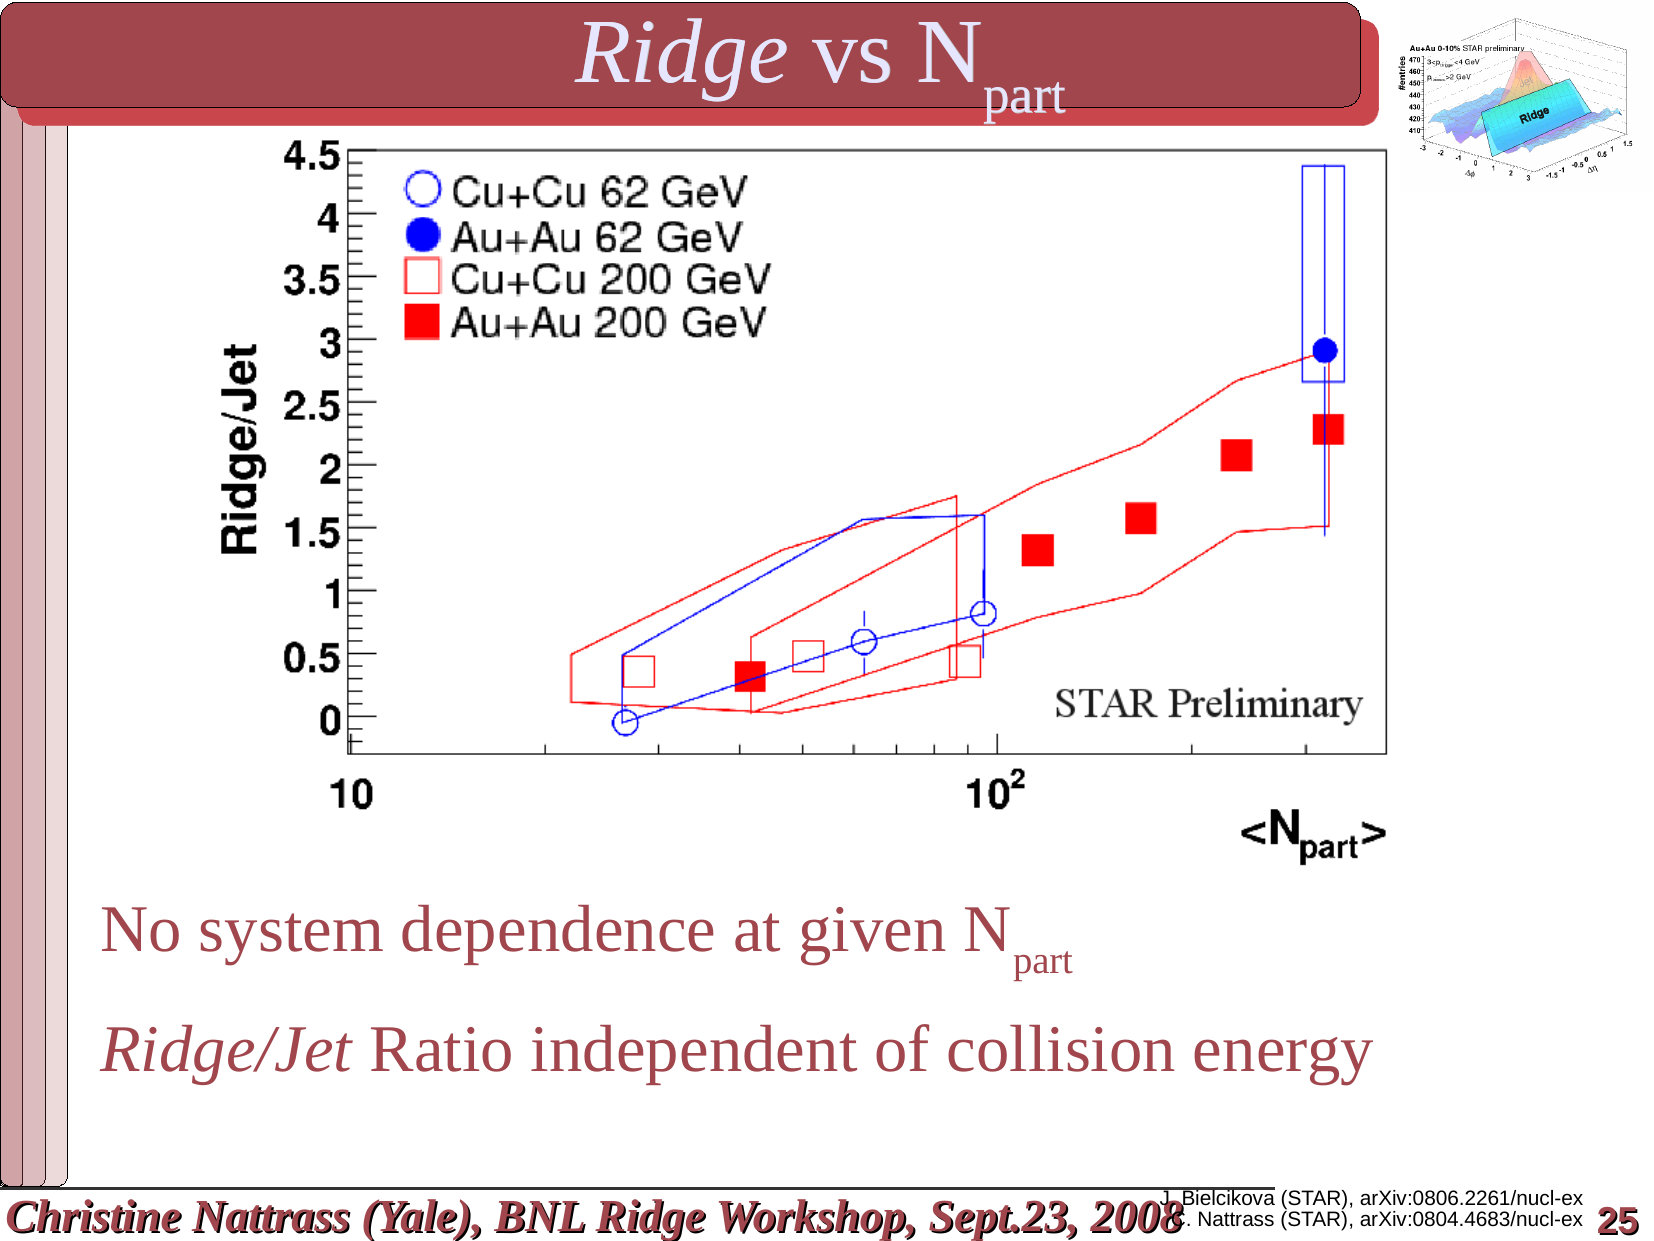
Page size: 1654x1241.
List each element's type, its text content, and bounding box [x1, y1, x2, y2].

text_box J. Bielcikova (STAR), arXiv:0806.2261/nucl-ex C. Nattrass (STAR), arXiv:0804.4683/nucl-ex [1082, 1180, 1599, 1241]
picture [206, 135, 1390, 875]
title Ridge vs Npart [76, 0, 1398, 125]
picture [1398, 0, 1653, 193]
list No system dependence at given Npart Ridge/Jet Ratio independent of collision energy [82, 892, 1571, 1193]
